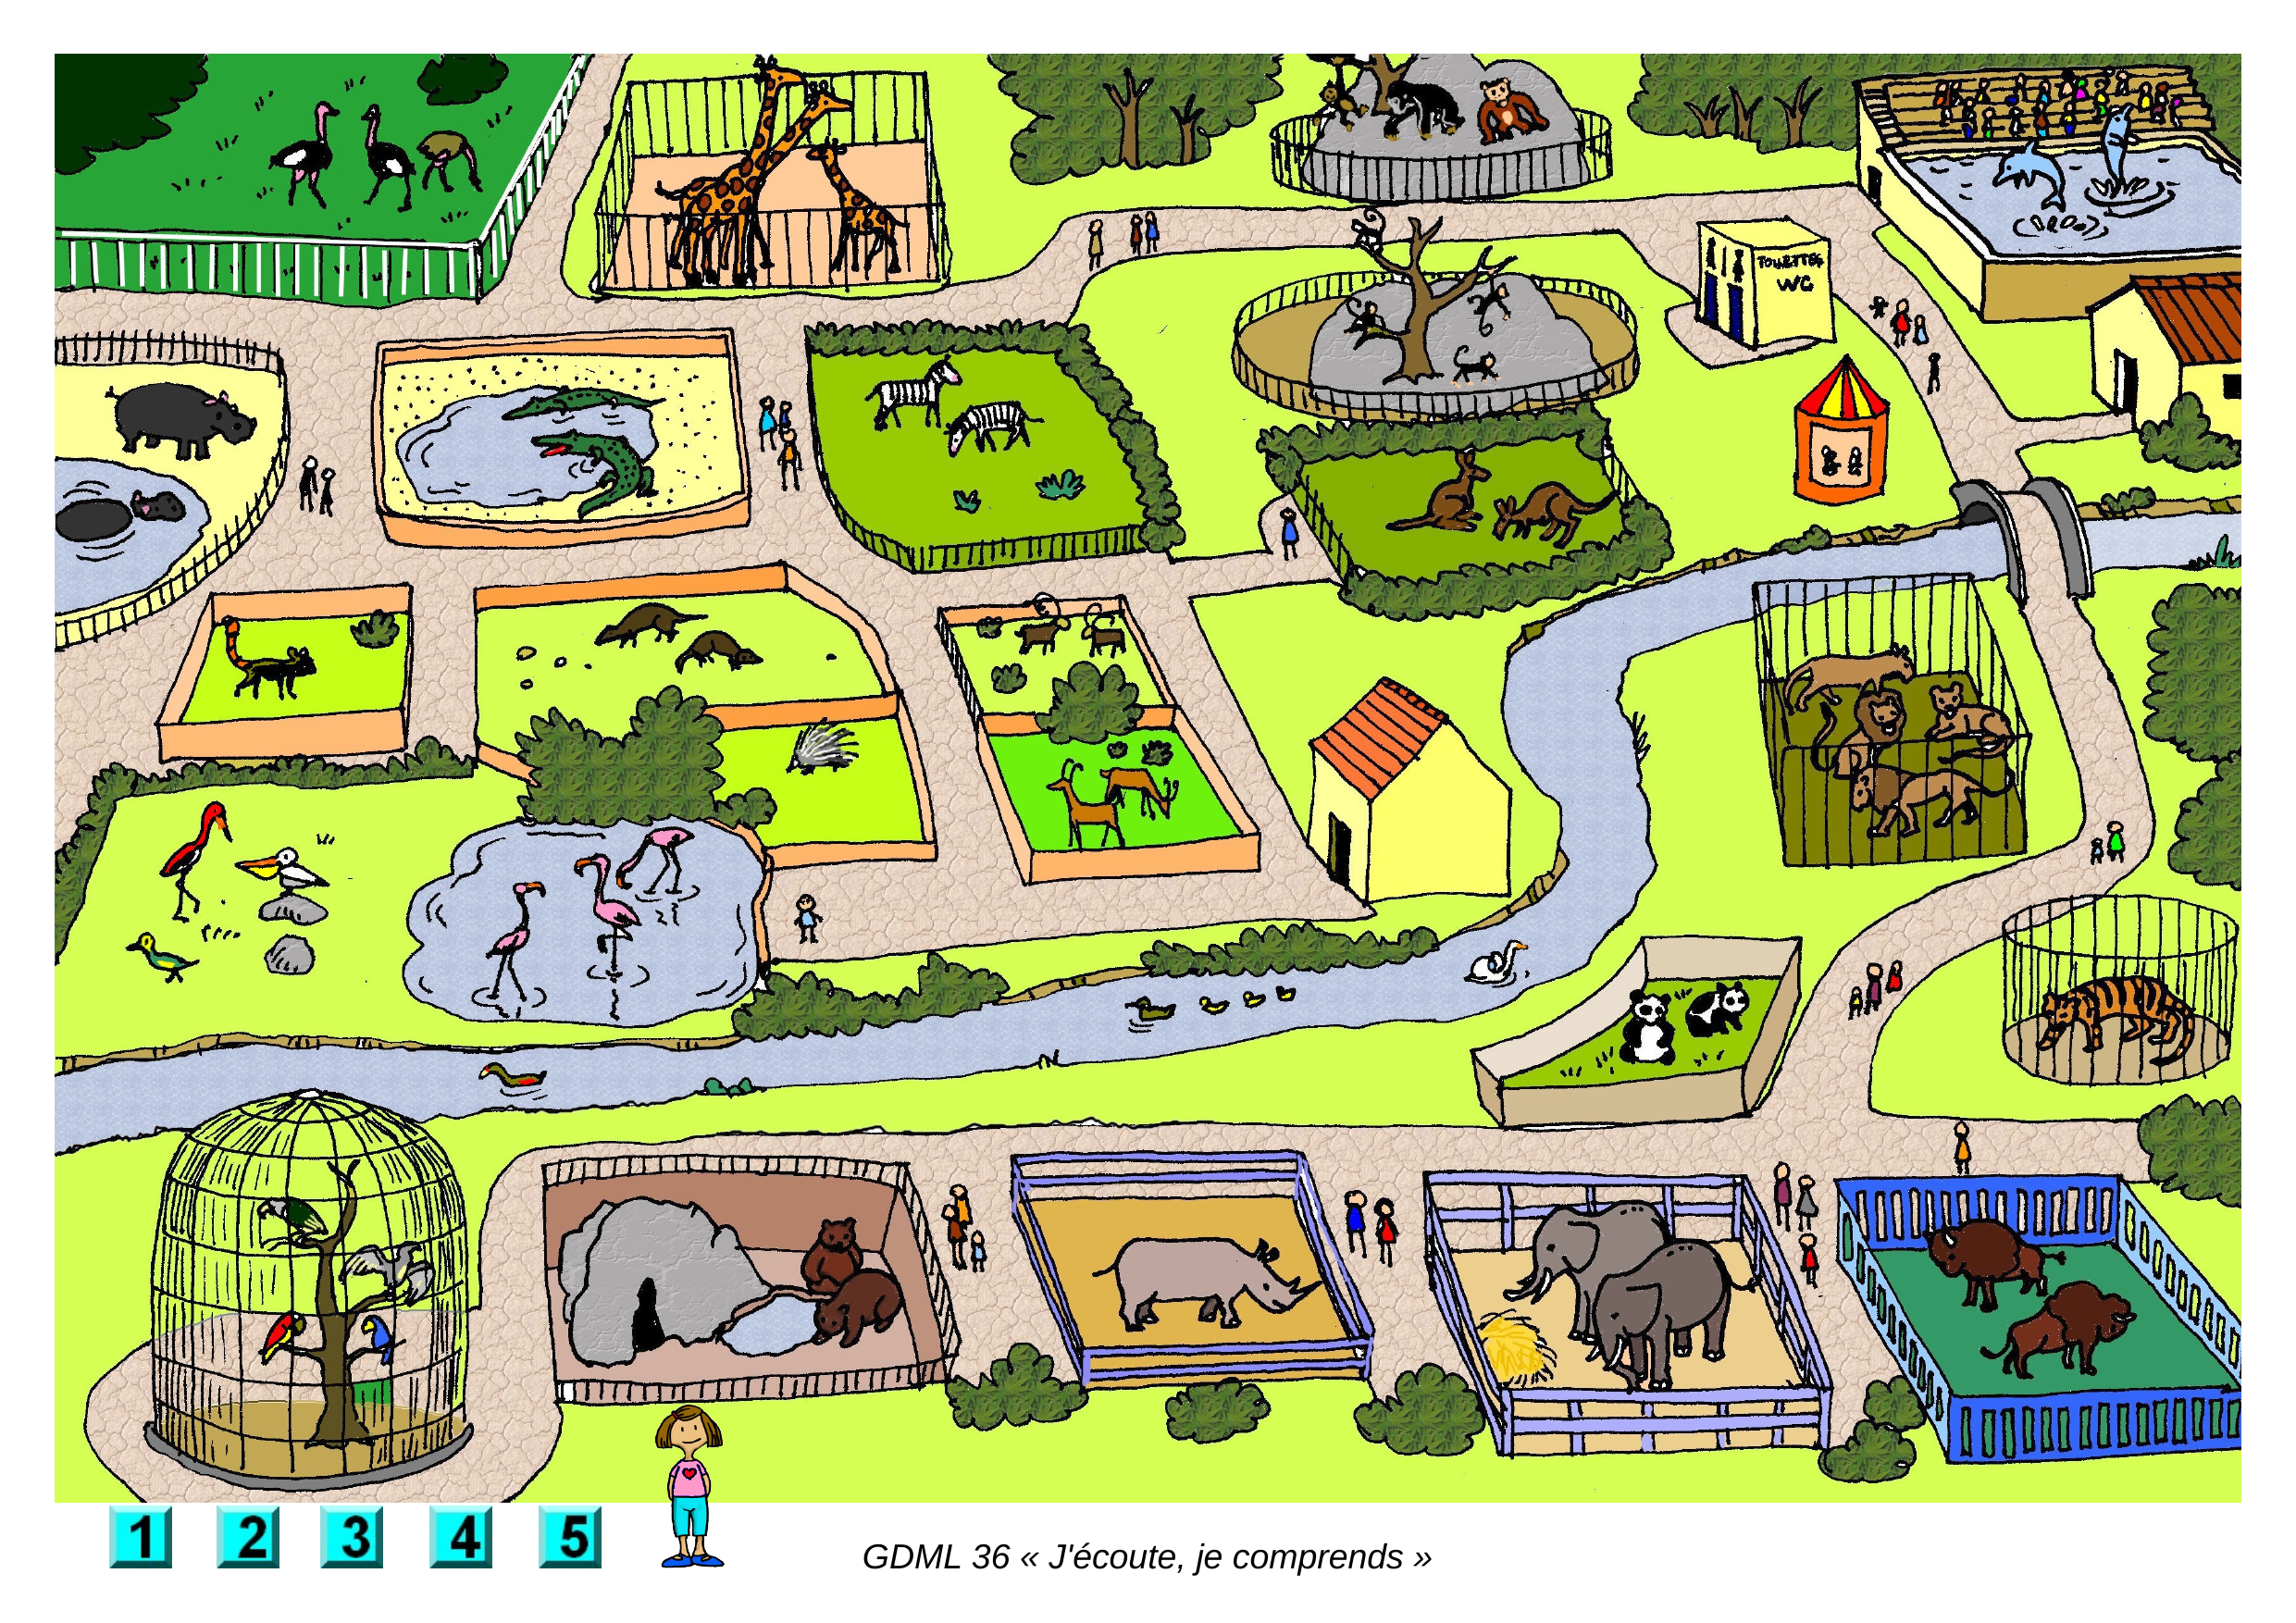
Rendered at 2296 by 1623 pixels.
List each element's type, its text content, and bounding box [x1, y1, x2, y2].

picture [429, 1505, 492, 1568]
picture [109, 1505, 172, 1568]
picture [539, 1505, 602, 1568]
text_box GDML 36 « J'écoute, je comprends » [849, 1530, 1447, 1596]
picture [320, 1505, 383, 1568]
picture [217, 1505, 279, 1568]
picture [55, 54, 2241, 1568]
